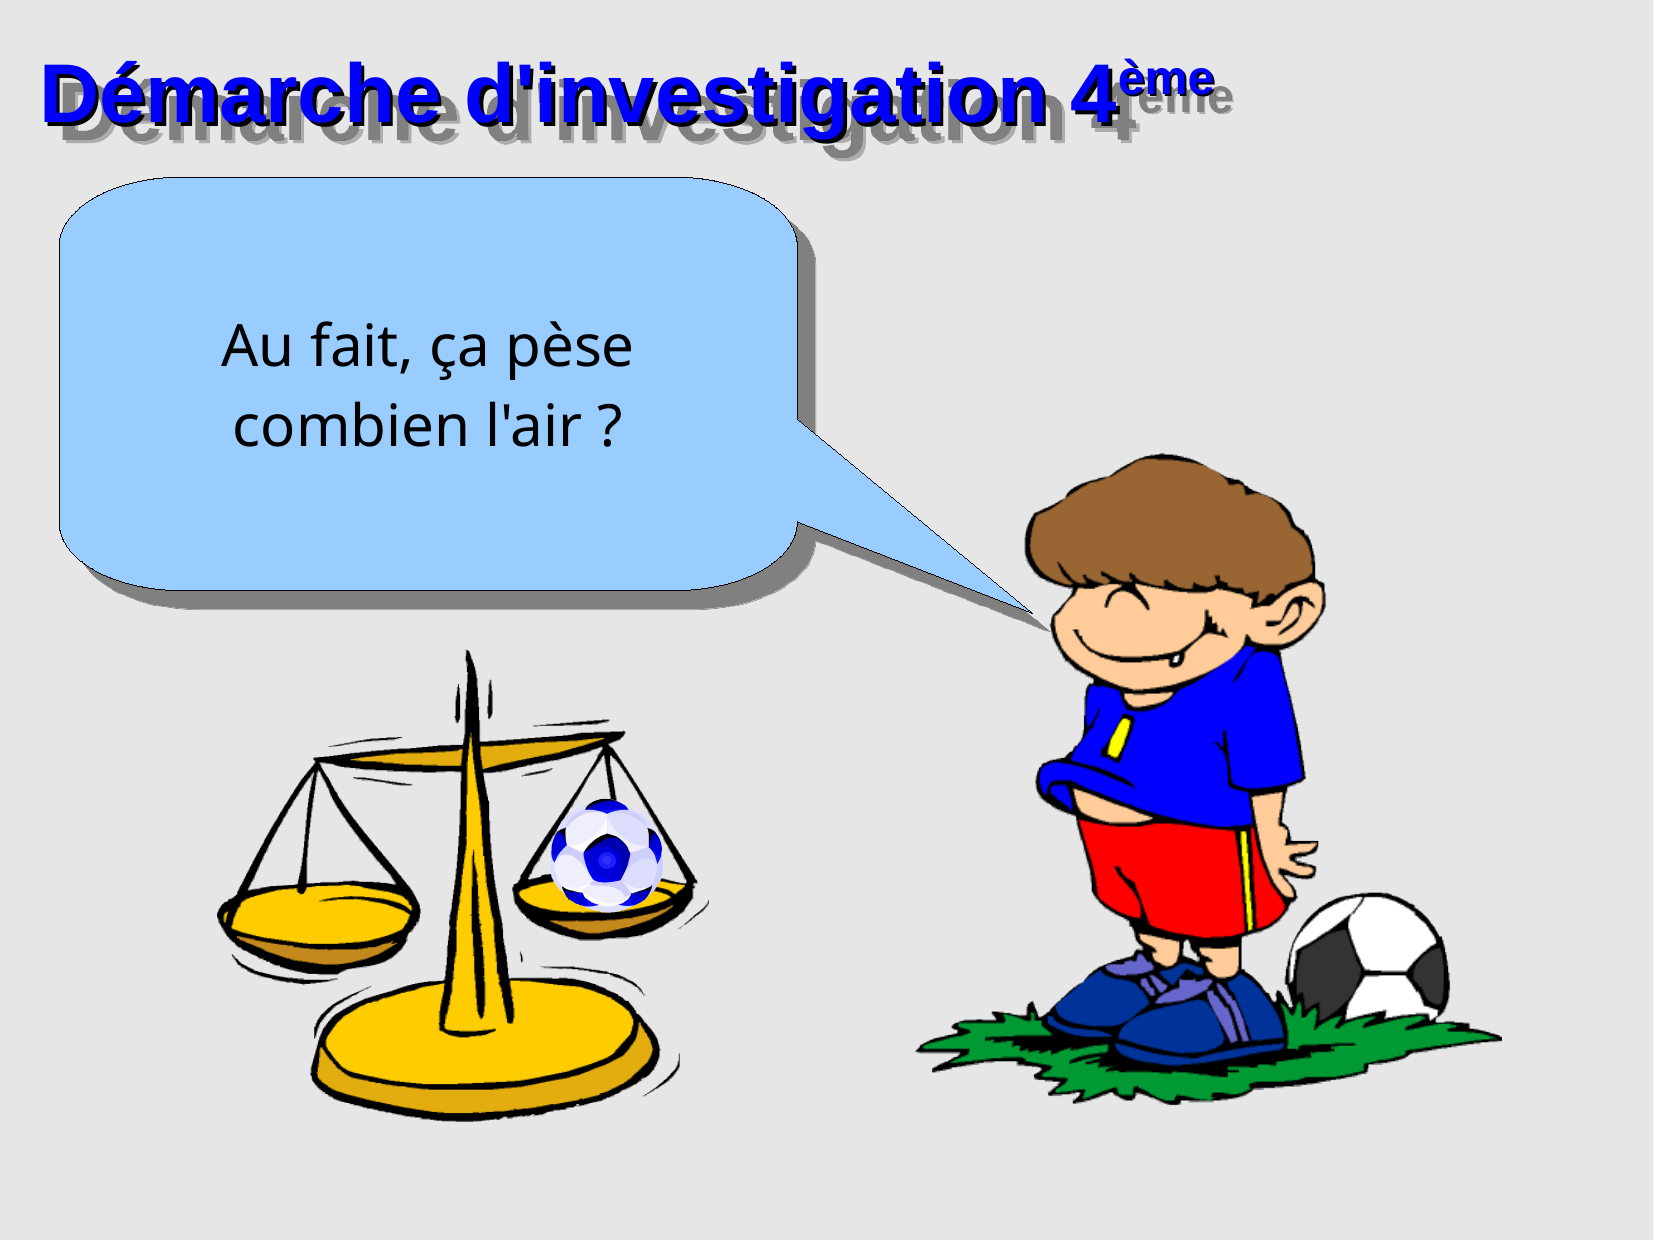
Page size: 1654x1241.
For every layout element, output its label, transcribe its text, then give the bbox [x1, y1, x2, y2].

picture [915, 442, 1502, 1107]
text_box Démarche d'investigation 4ème [24, 39, 1230, 151]
text_box Au fait, ça pèse combien l'air ? [59, 177, 1033, 614]
picture [217, 649, 709, 1123]
